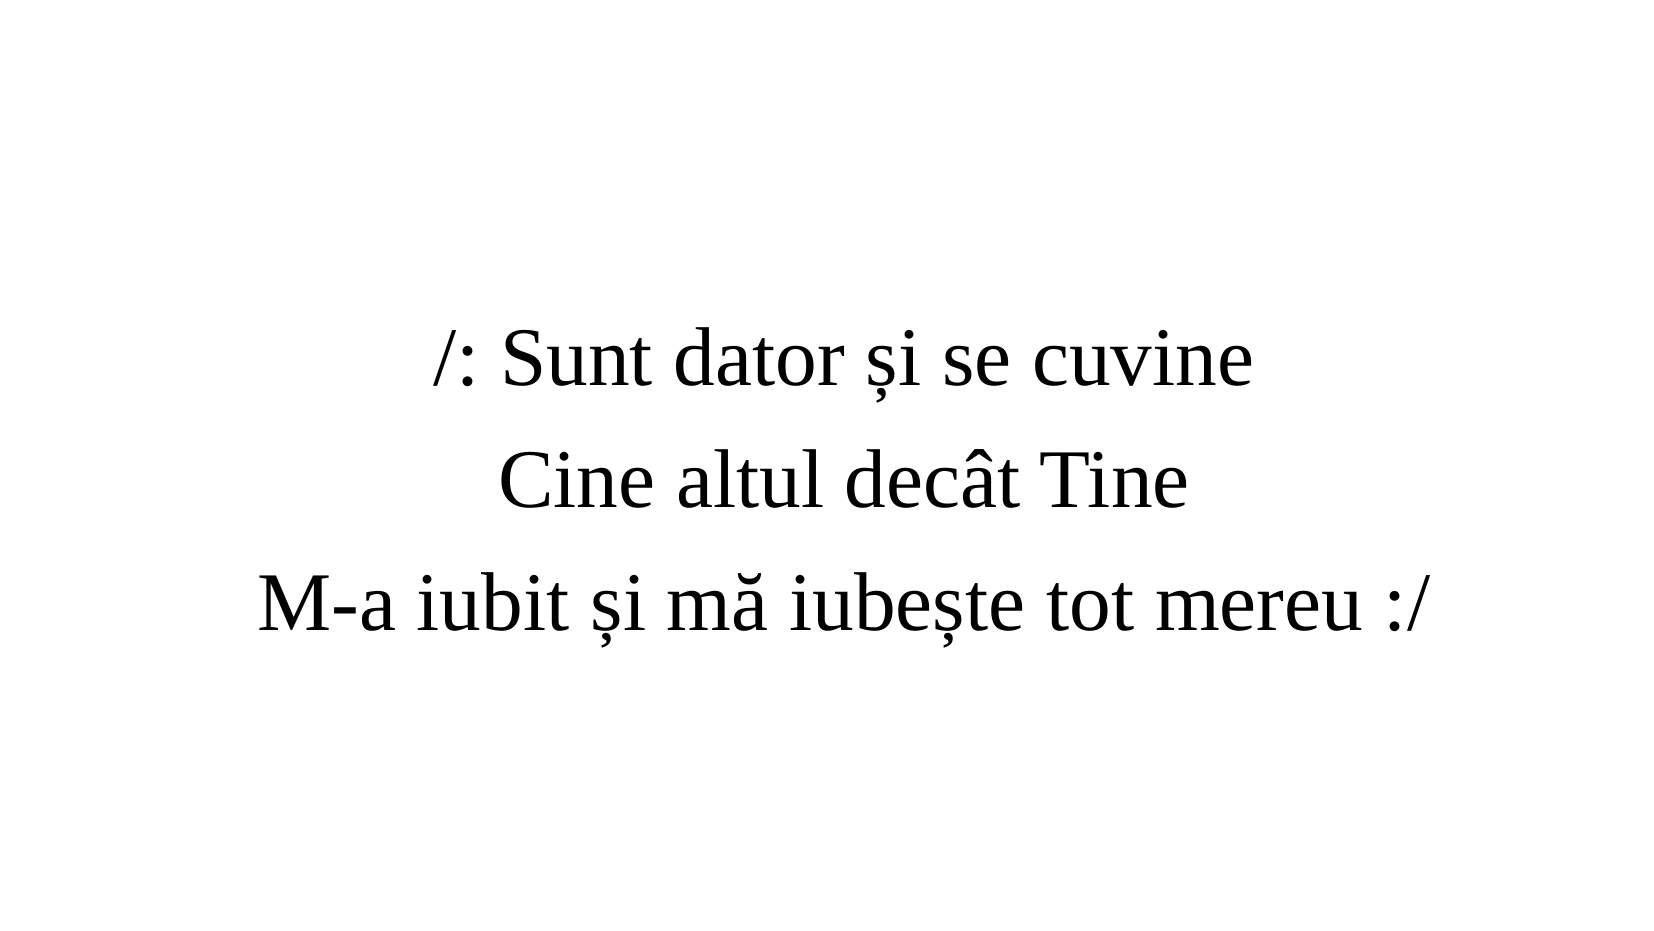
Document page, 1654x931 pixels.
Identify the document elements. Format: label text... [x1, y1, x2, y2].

subtitle /: Sunt dator și se cuvine Cine altul decât Tine M-a iubit și mă iubește tot mereu :/ [177, 300, 1512, 650]
